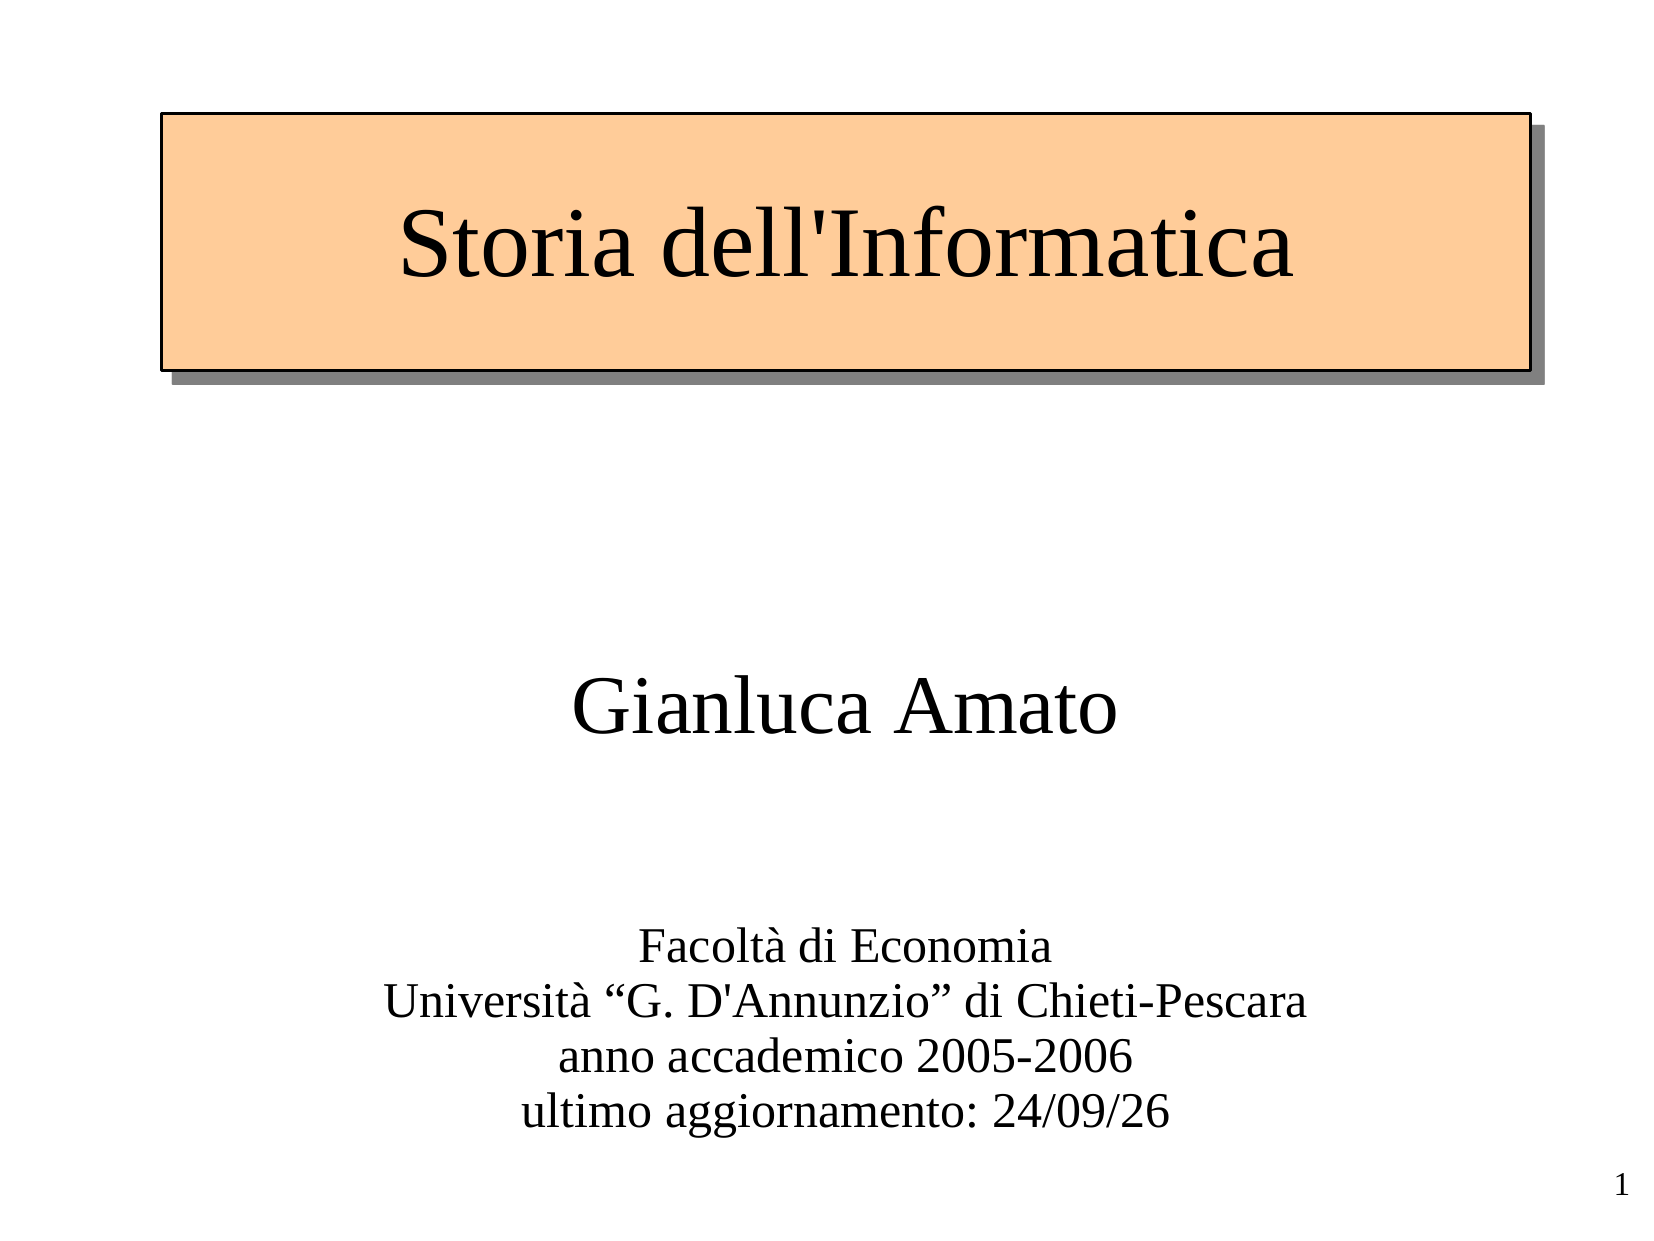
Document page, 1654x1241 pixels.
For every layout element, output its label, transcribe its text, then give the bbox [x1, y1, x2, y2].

text_box Storia dell'Informatica [161, 113, 1531, 371]
text_box Gianluca Amato Facoltà di Economia Università “G. D'Annunzio” di Chieti-Pescara anno accademico 2005-2006 ultimo aggiornamento: 22/05/06 [250, 659, 1443, 1139]
